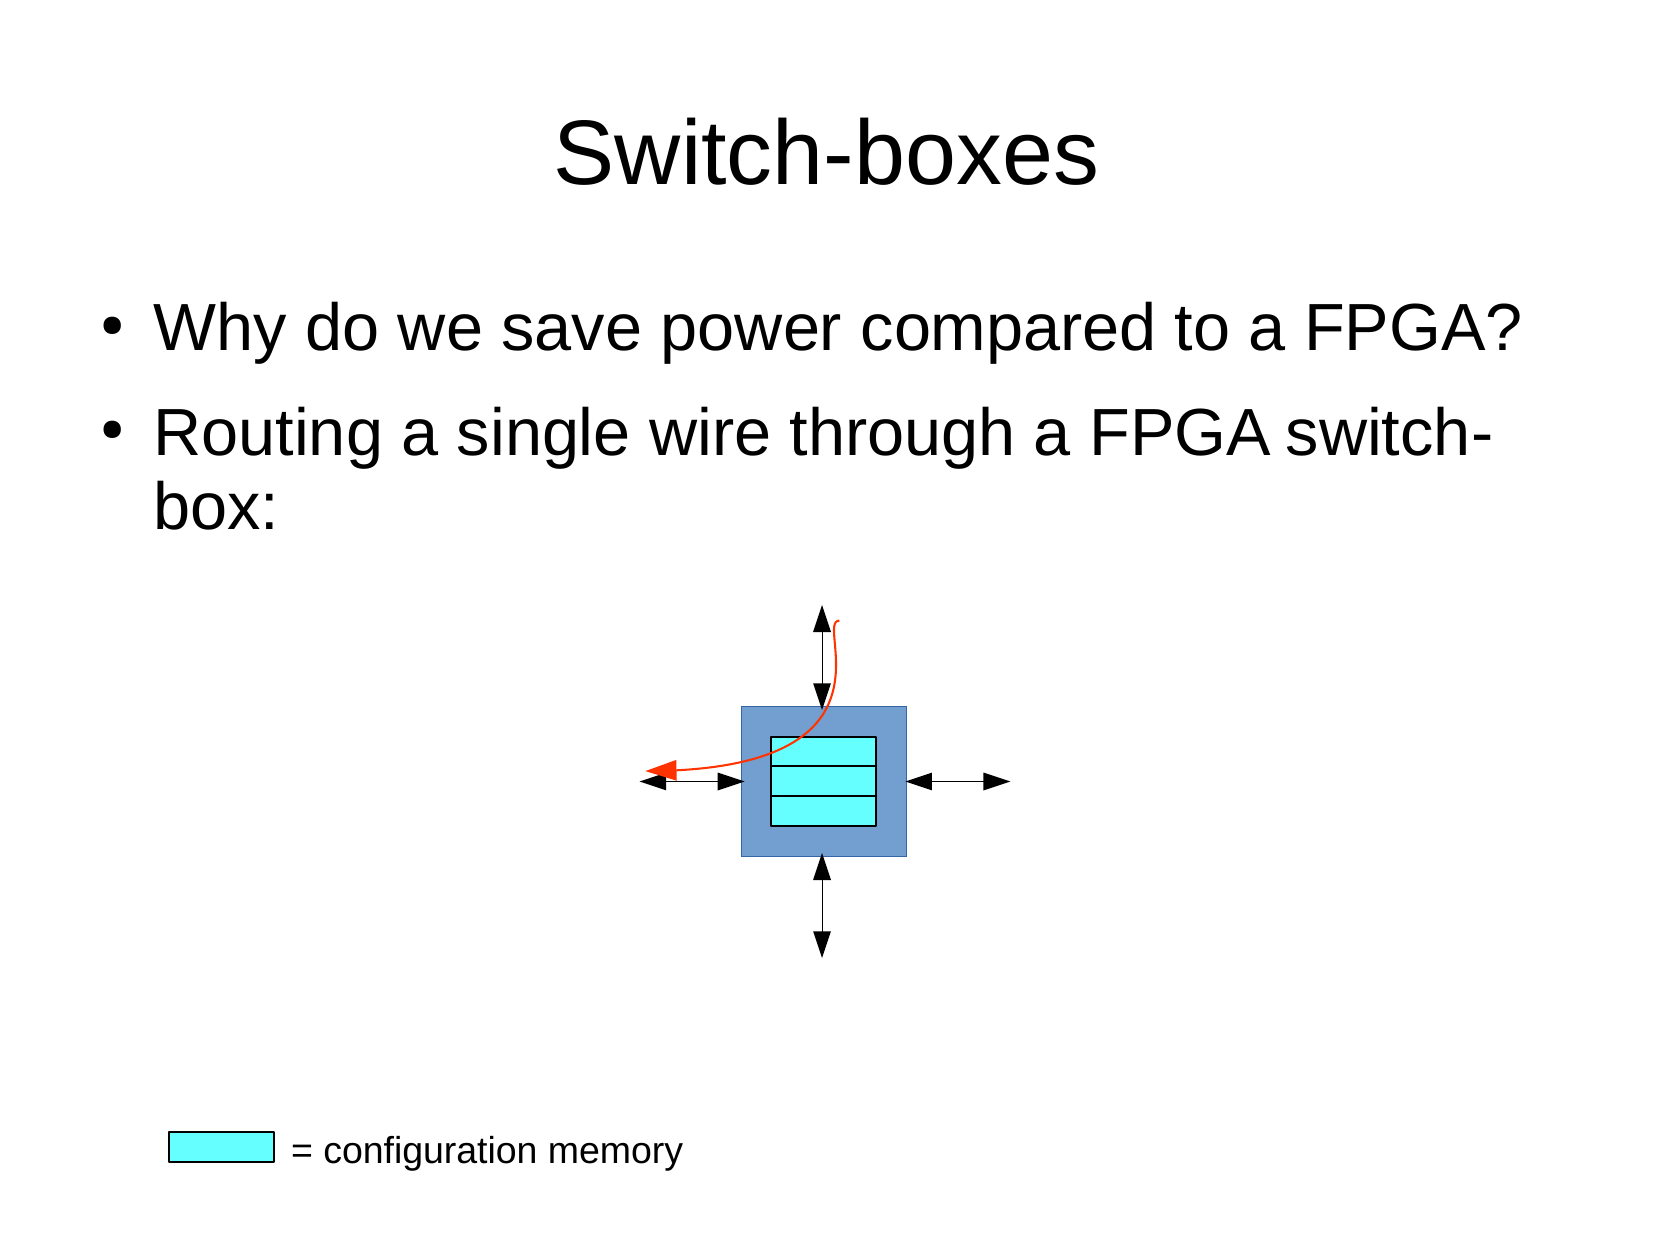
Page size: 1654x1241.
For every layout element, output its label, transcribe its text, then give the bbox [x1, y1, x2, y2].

text_box [168, 1132, 274, 1163]
text_box [741, 706, 825, 760]
text_box [741, 706, 907, 857]
title Switch-boxes [82, 49, 1571, 257]
list Why do we save power compared to a FPGA? Routing a single wire through a FPGA switch-box: [82, 290, 1571, 1010]
text_box = configuration memory [276, 1121, 772, 1221]
